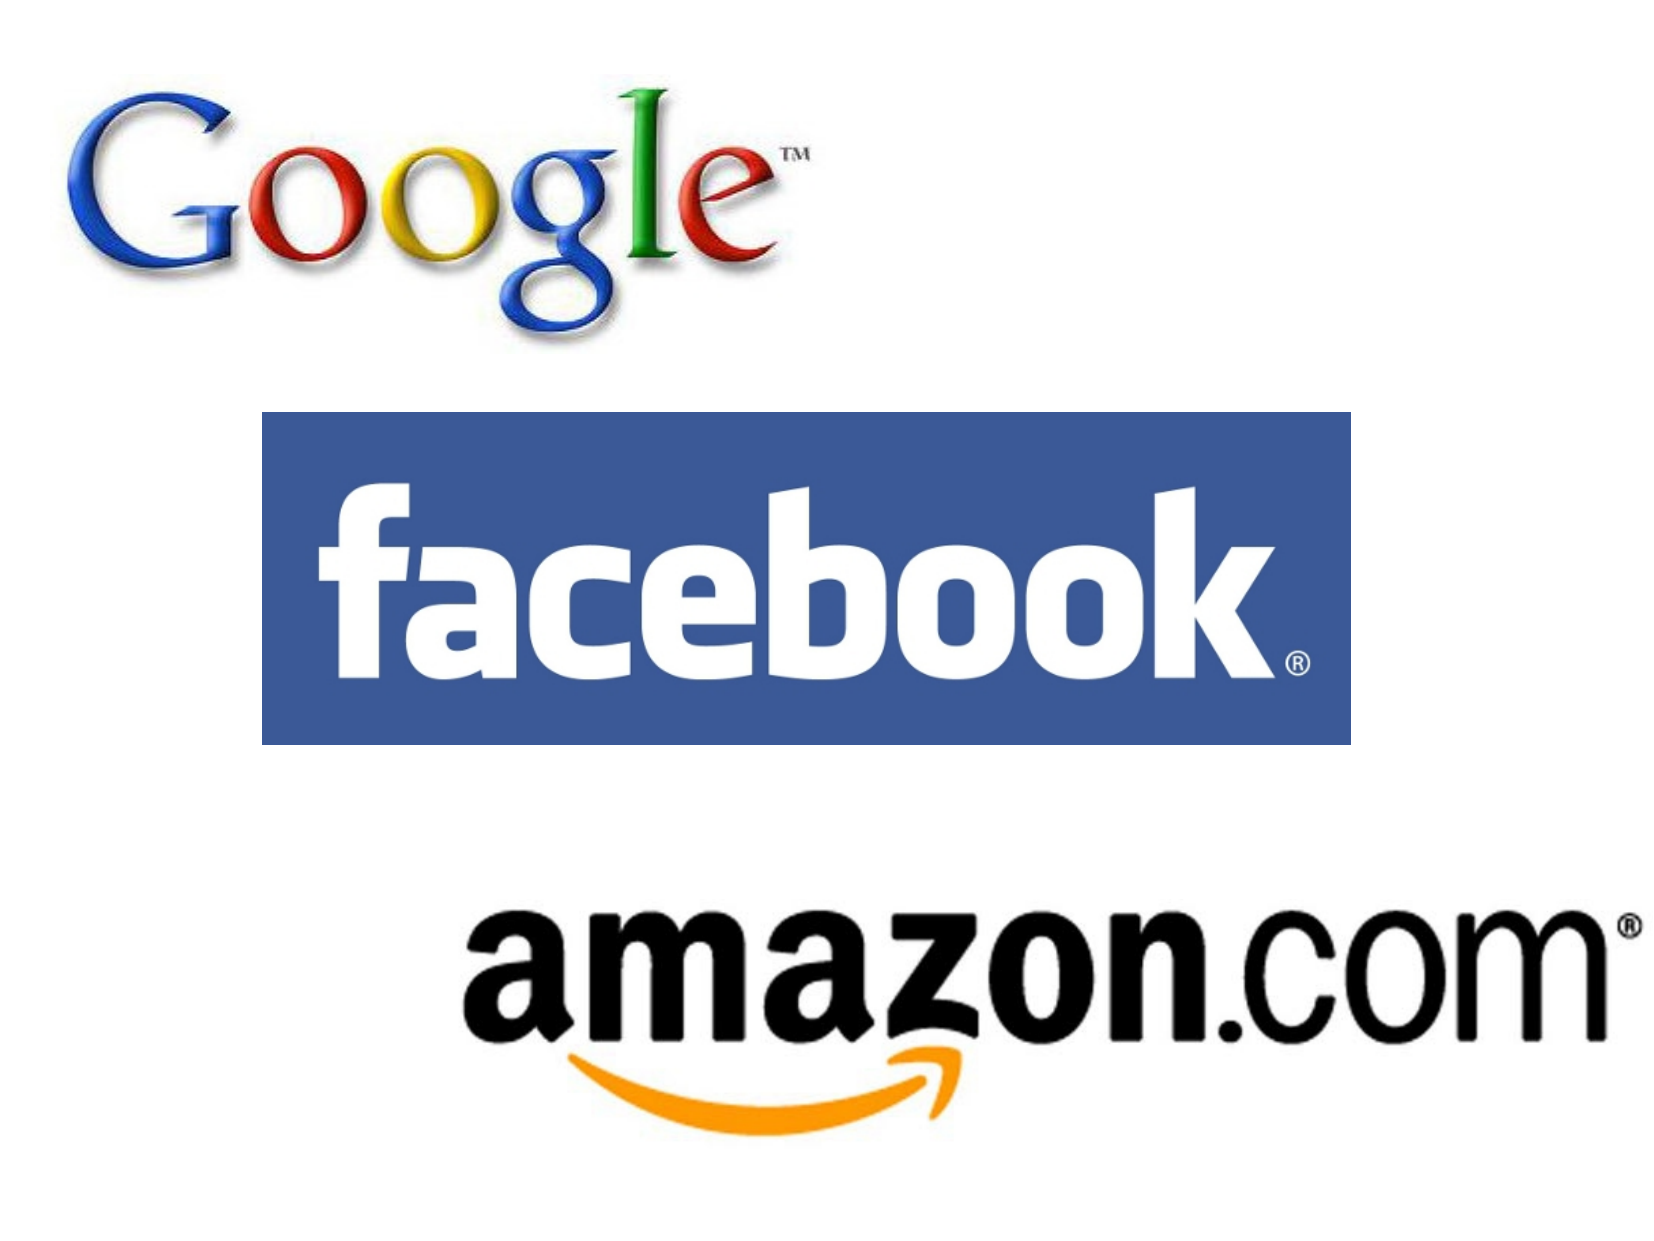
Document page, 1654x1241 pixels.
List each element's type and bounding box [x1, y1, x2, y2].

picture [50, 74, 826, 354]
picture [447, 899, 1653, 1152]
picture [262, 412, 1351, 745]
